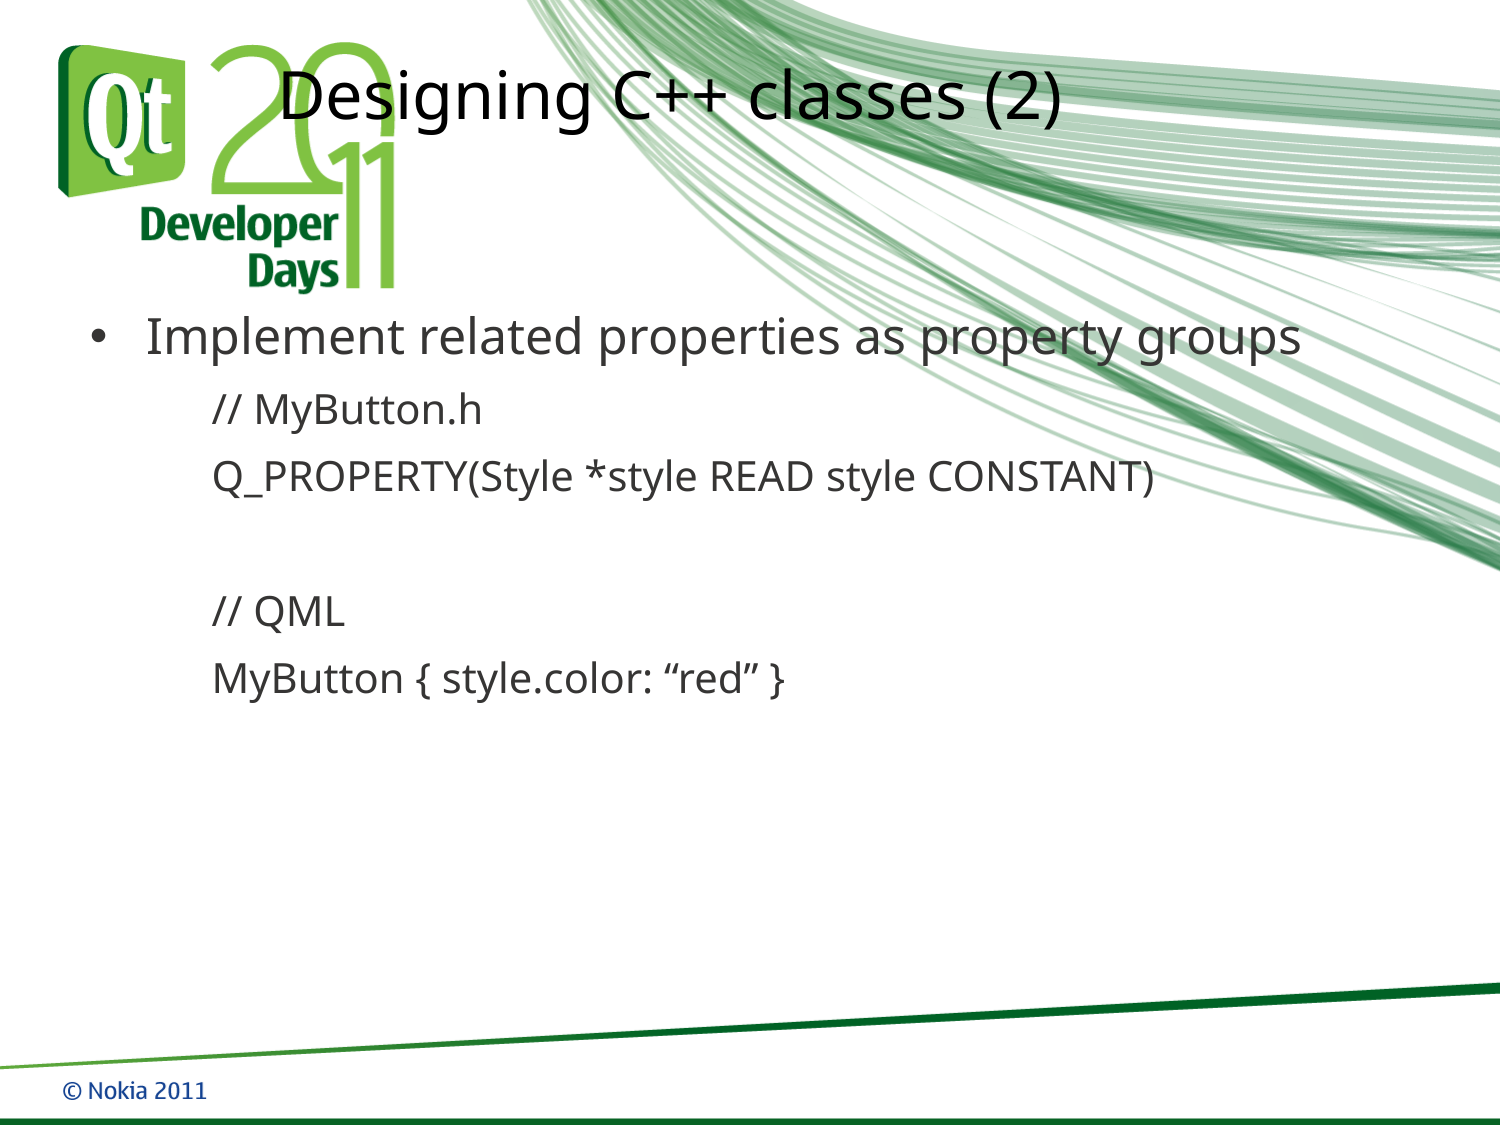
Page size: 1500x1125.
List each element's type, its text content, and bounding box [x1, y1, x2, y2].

list Implement related properties as property groups // MyButton.h Q_PROPERTY(Style *style READ style CONSTANT) // QML MyButton { style.color: “red” } [75, 212, 1426, 955]
title Designing C++ classes (2) [262, 0, 1300, 188]
picture [0, 0, 1500, 1125]
